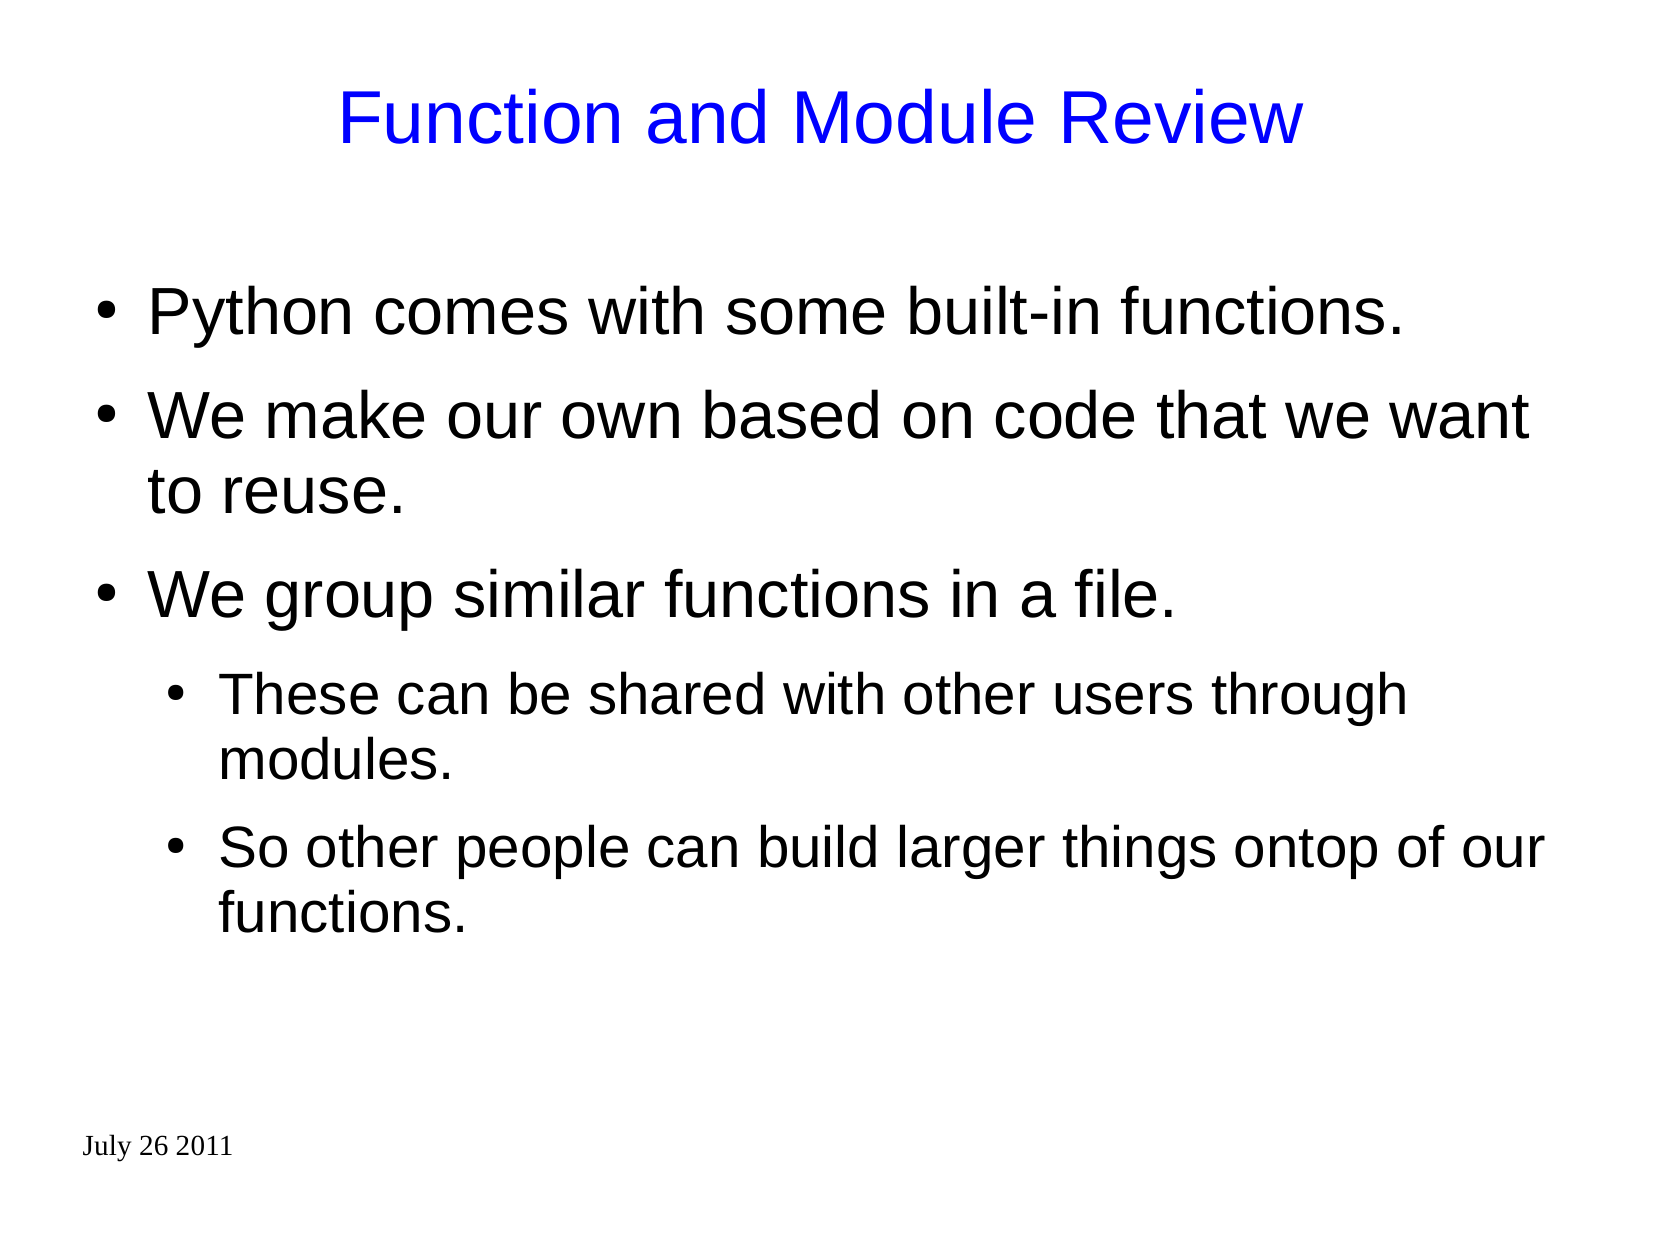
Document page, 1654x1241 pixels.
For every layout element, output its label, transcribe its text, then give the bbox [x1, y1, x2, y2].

list Python comes with some built-in functions. We make our own based on code that we want to reuse. We group similar functions in a file. These can be shared with other users through modules. So other people can build larger things ontop of our functions. [76, 274, 1565, 1093]
title Function and Module Review [76, 58, 1565, 178]
